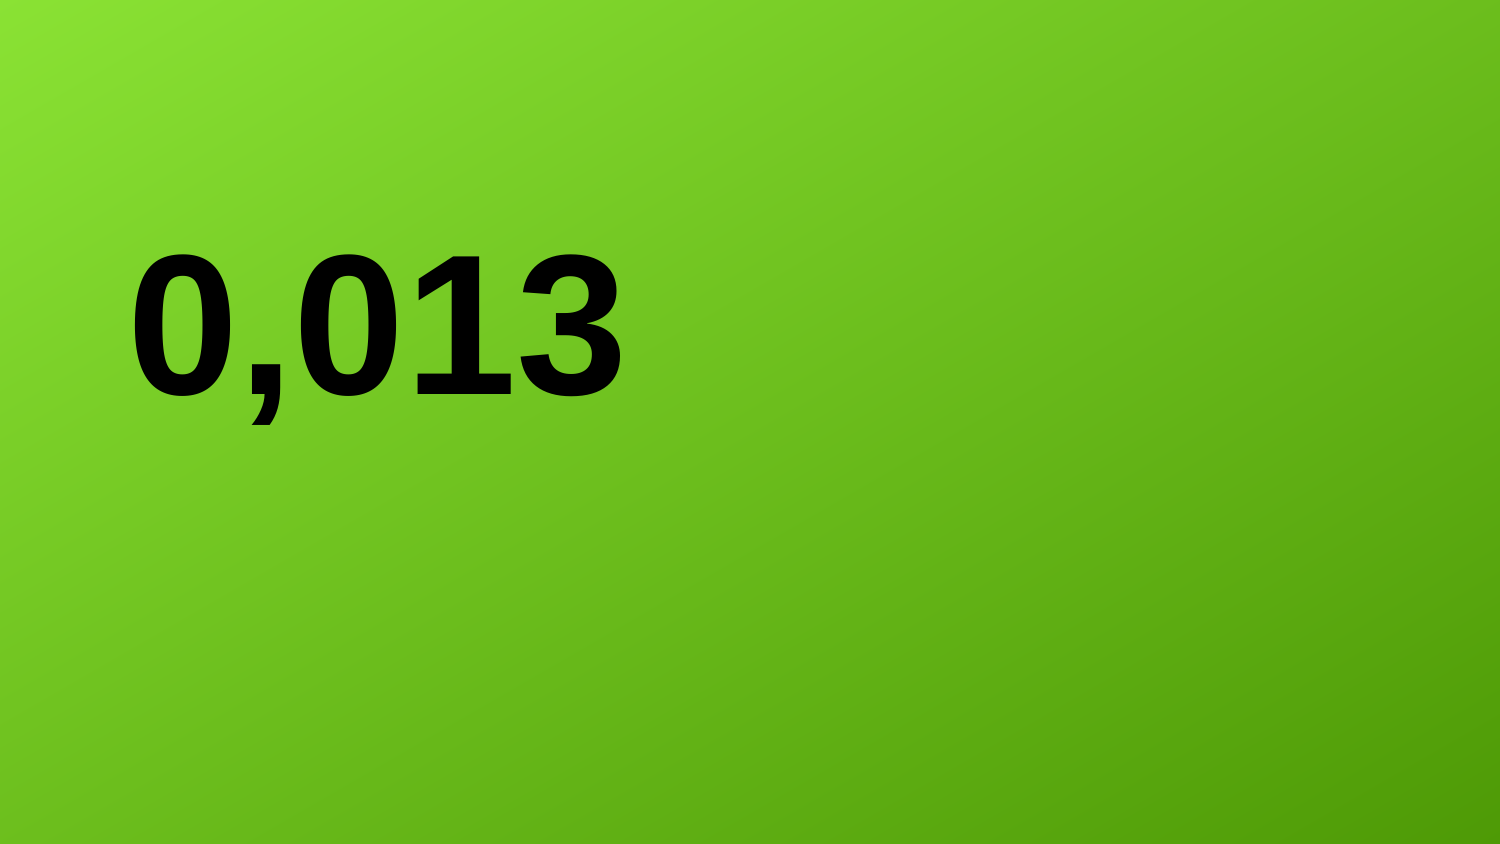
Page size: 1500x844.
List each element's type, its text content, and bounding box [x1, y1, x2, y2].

text_box 0,013 [112, 259, 1388, 450]
text_box 0,013 [162, 276, 202, 374]
text_box 0,013 [328, 276, 368, 374]
